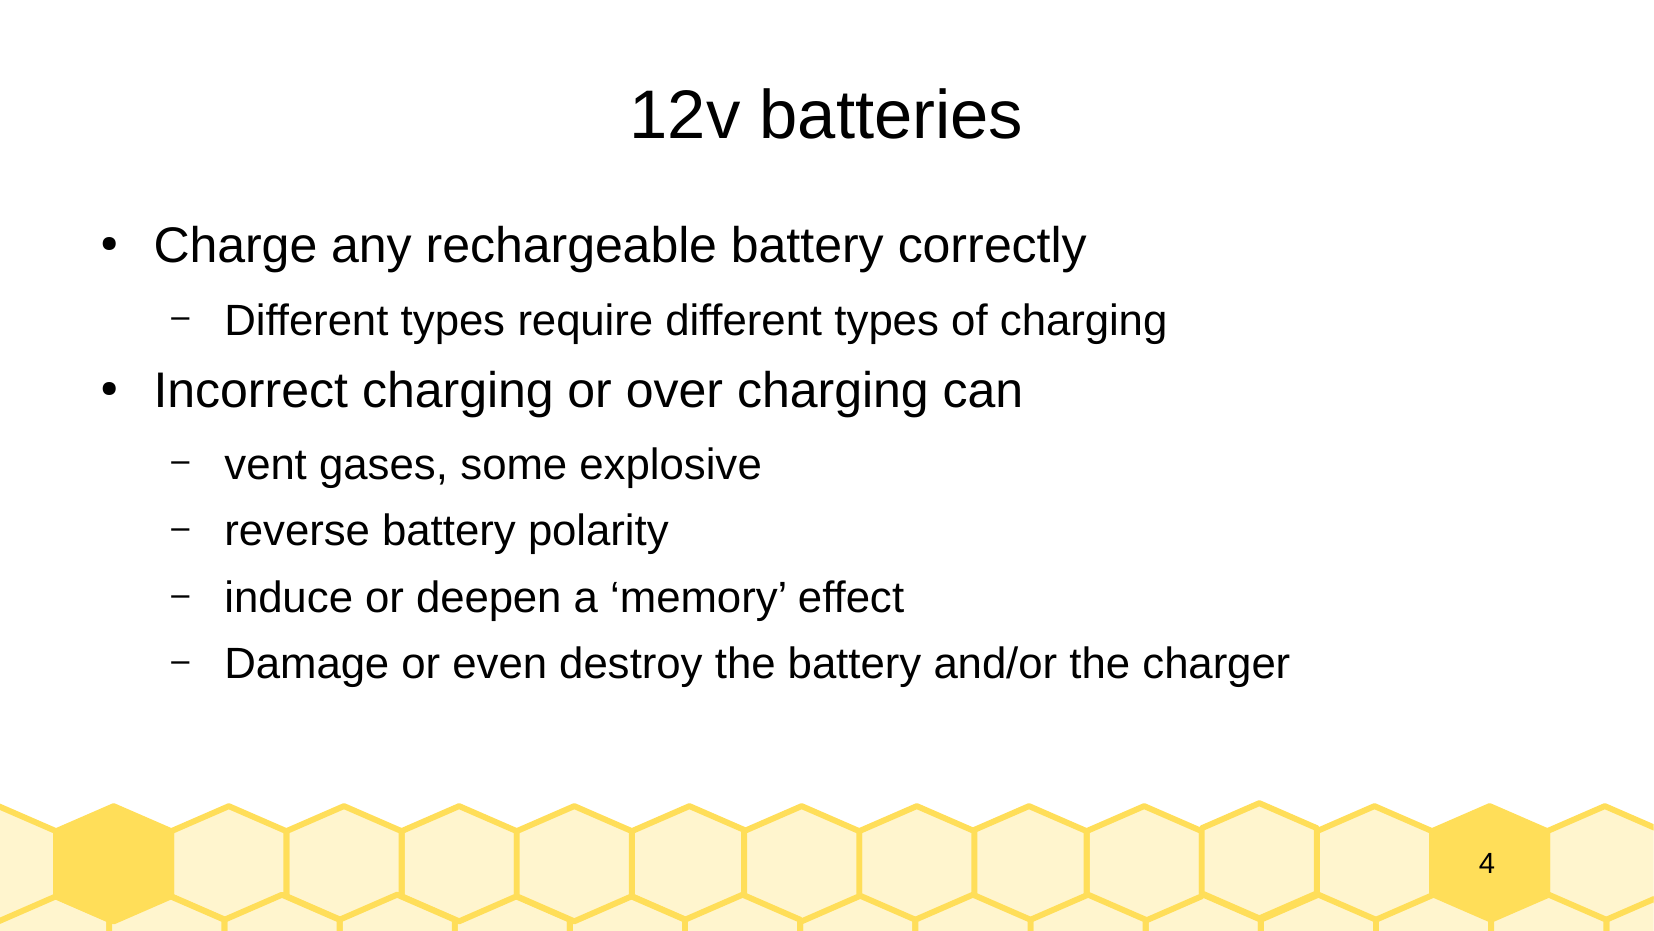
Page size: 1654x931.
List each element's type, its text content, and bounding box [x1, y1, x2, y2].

list Charge any rechargeable battery correctly Different types require different types of charging Incorrect charging or over charging can vent gases, some explosive reverse battery polarity induce or deepen a ‘memory’ effect Damage or even destroy the battery and/or the charger [82, 217, 1571, 758]
title 12v batteries [82, 37, 1571, 193]
